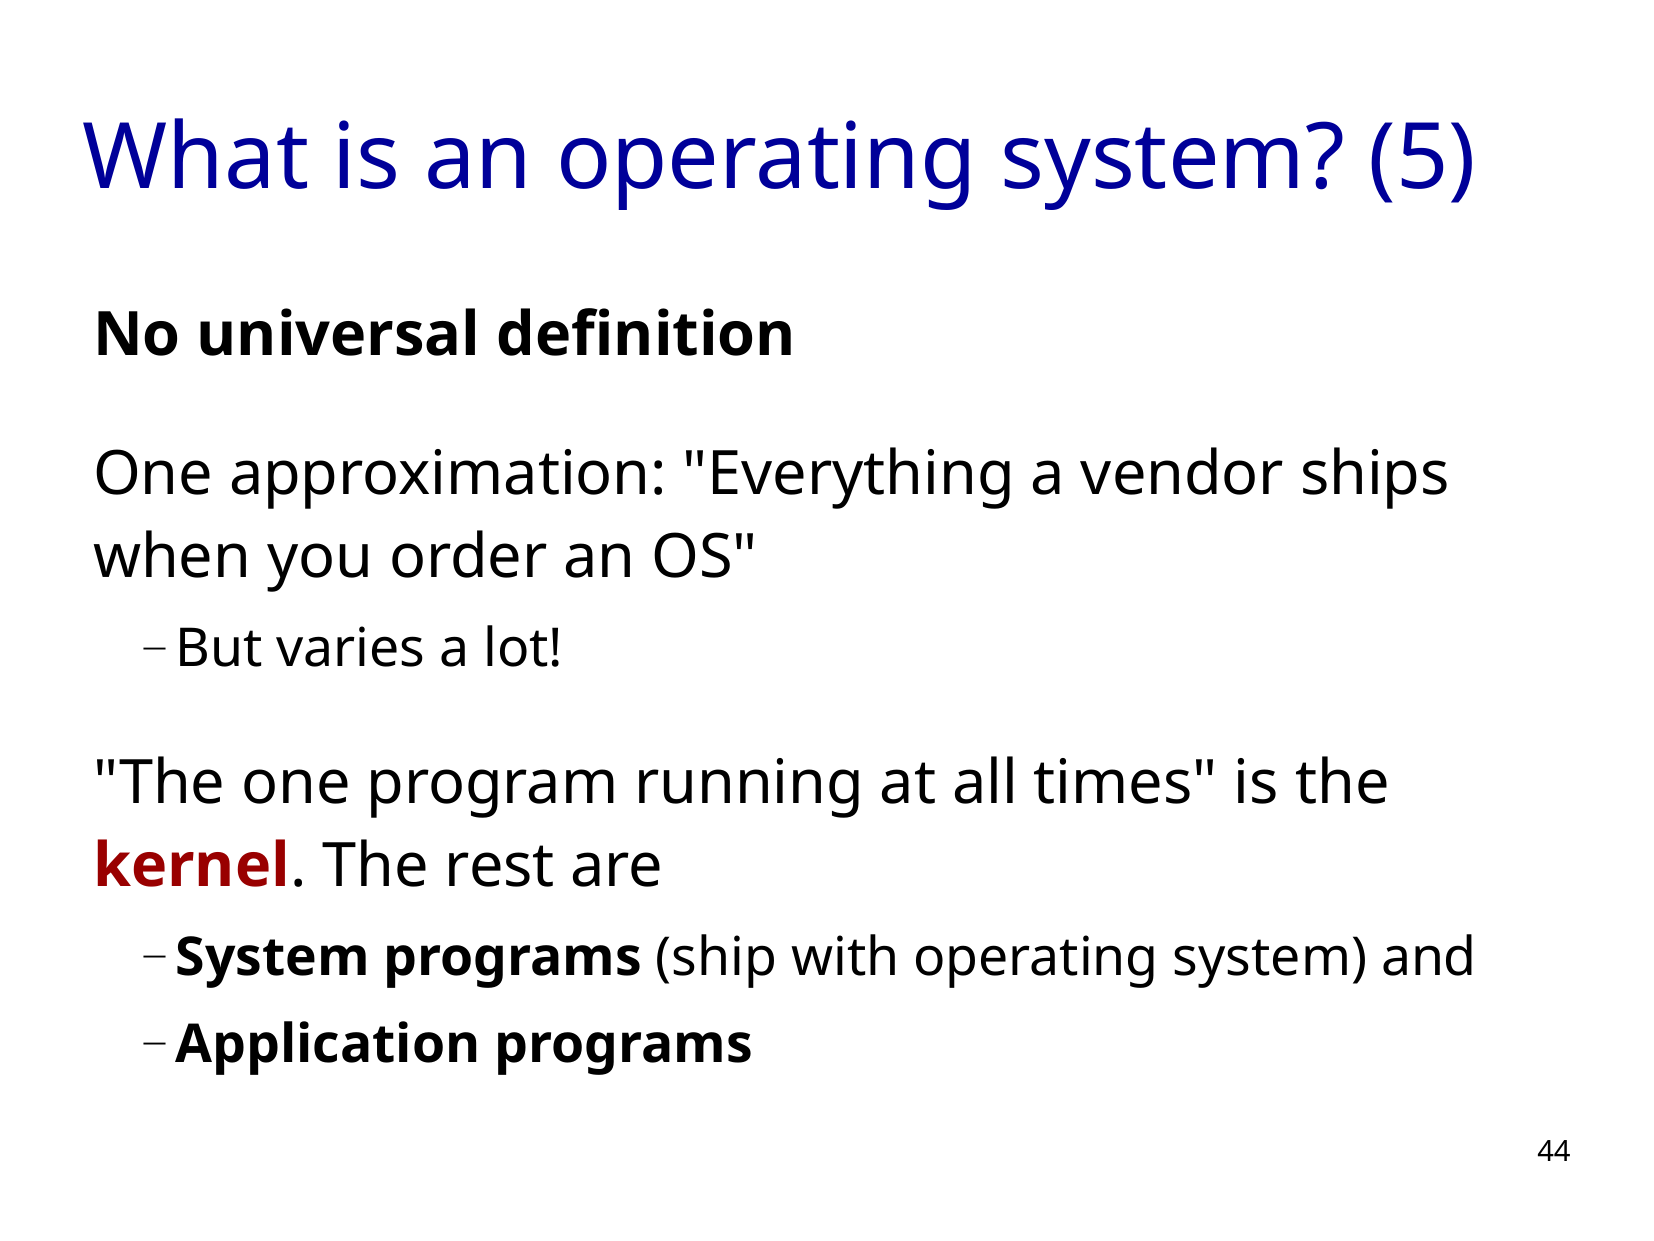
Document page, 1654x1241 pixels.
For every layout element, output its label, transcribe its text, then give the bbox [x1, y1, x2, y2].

list No universal definition One approximation: "Everything a vendor ships when you order an OS" But varies a lot! "The one program running at all times" is the kernel. The rest are System programs (ship with operating system) and Application programs [60, 290, 1571, 1096]
title What is an operating system? (5) [82, 49, 1571, 257]
